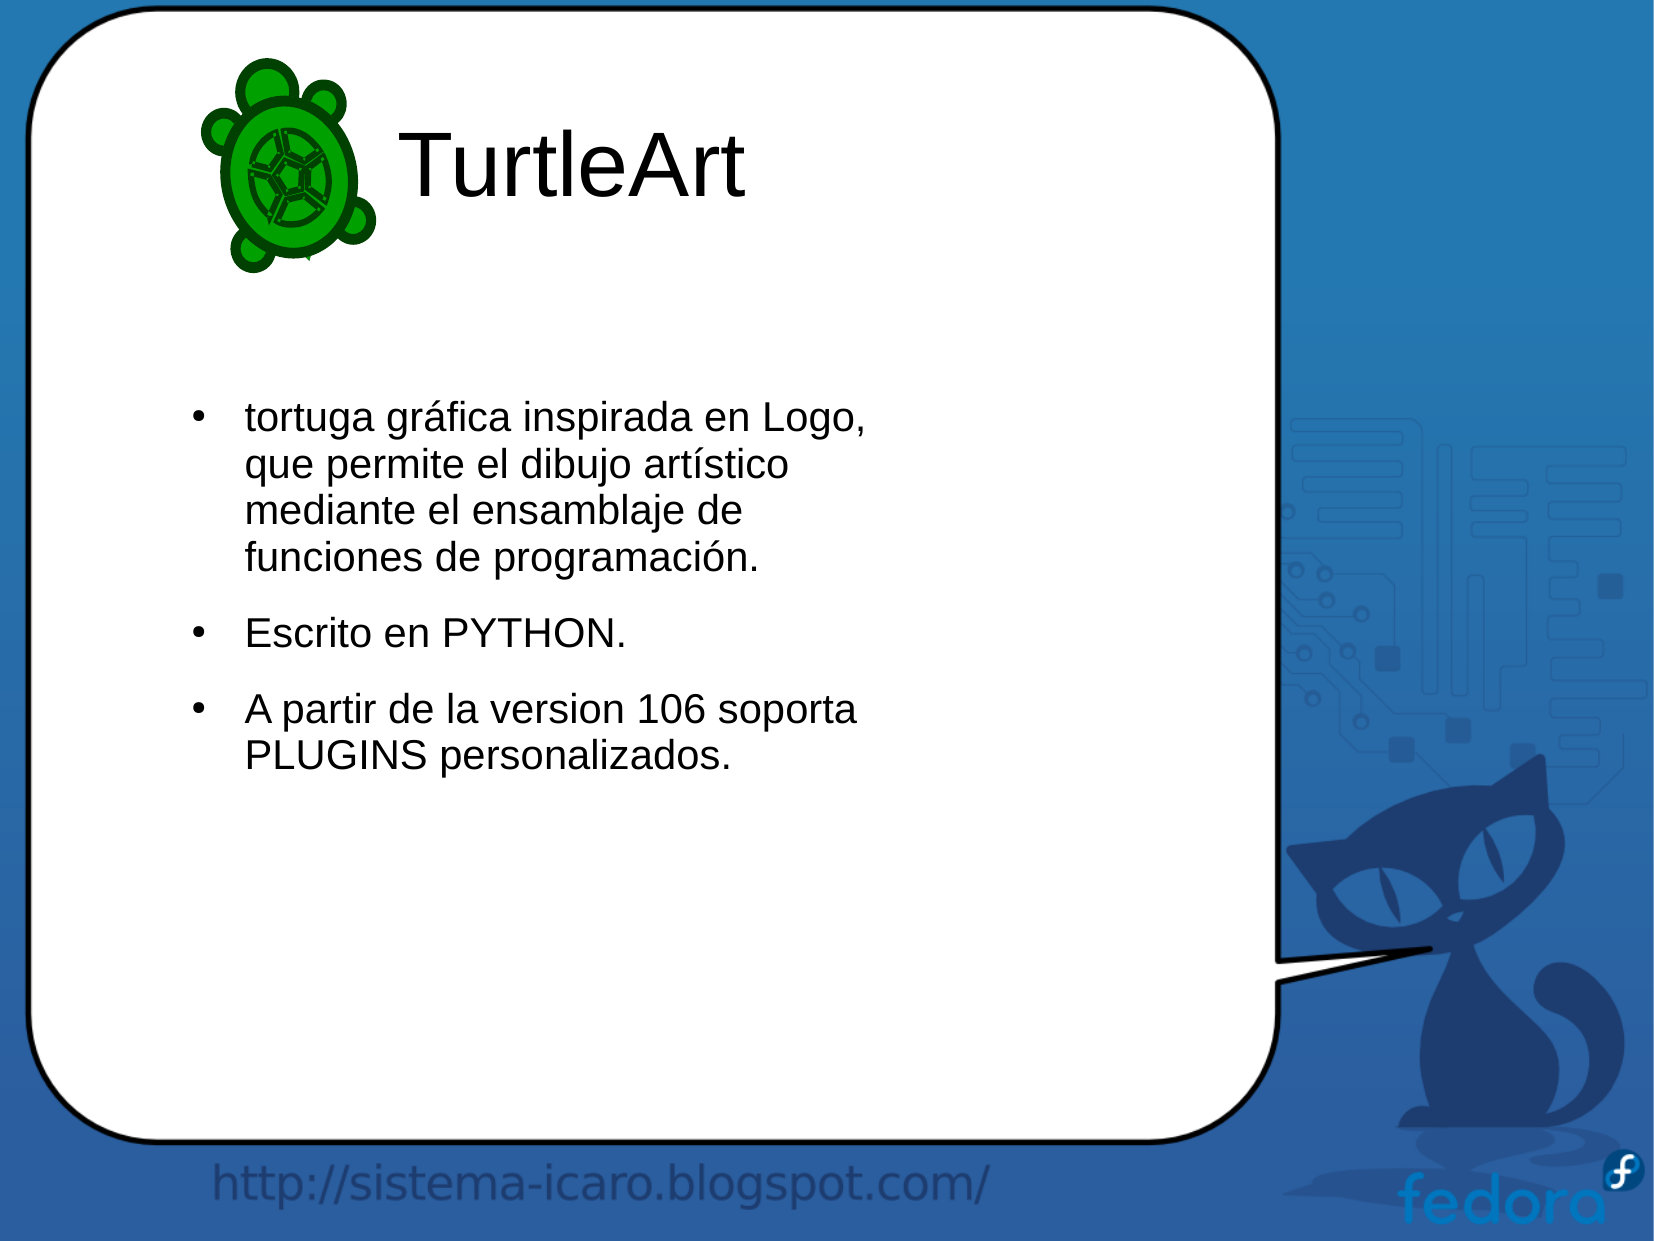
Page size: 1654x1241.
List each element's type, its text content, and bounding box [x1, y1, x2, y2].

picture [0, 0, 1654, 1241]
text_box TurtleArt [383, 106, 767, 231]
list tortuga gráfica inspirada en Logo, que permite el dibujo artístico mediante el ensamblaje de funciones de programación. Escrito en PYTHON. A partir de la version 106 soporta PLUGINS personalizados. [173, 394, 900, 875]
